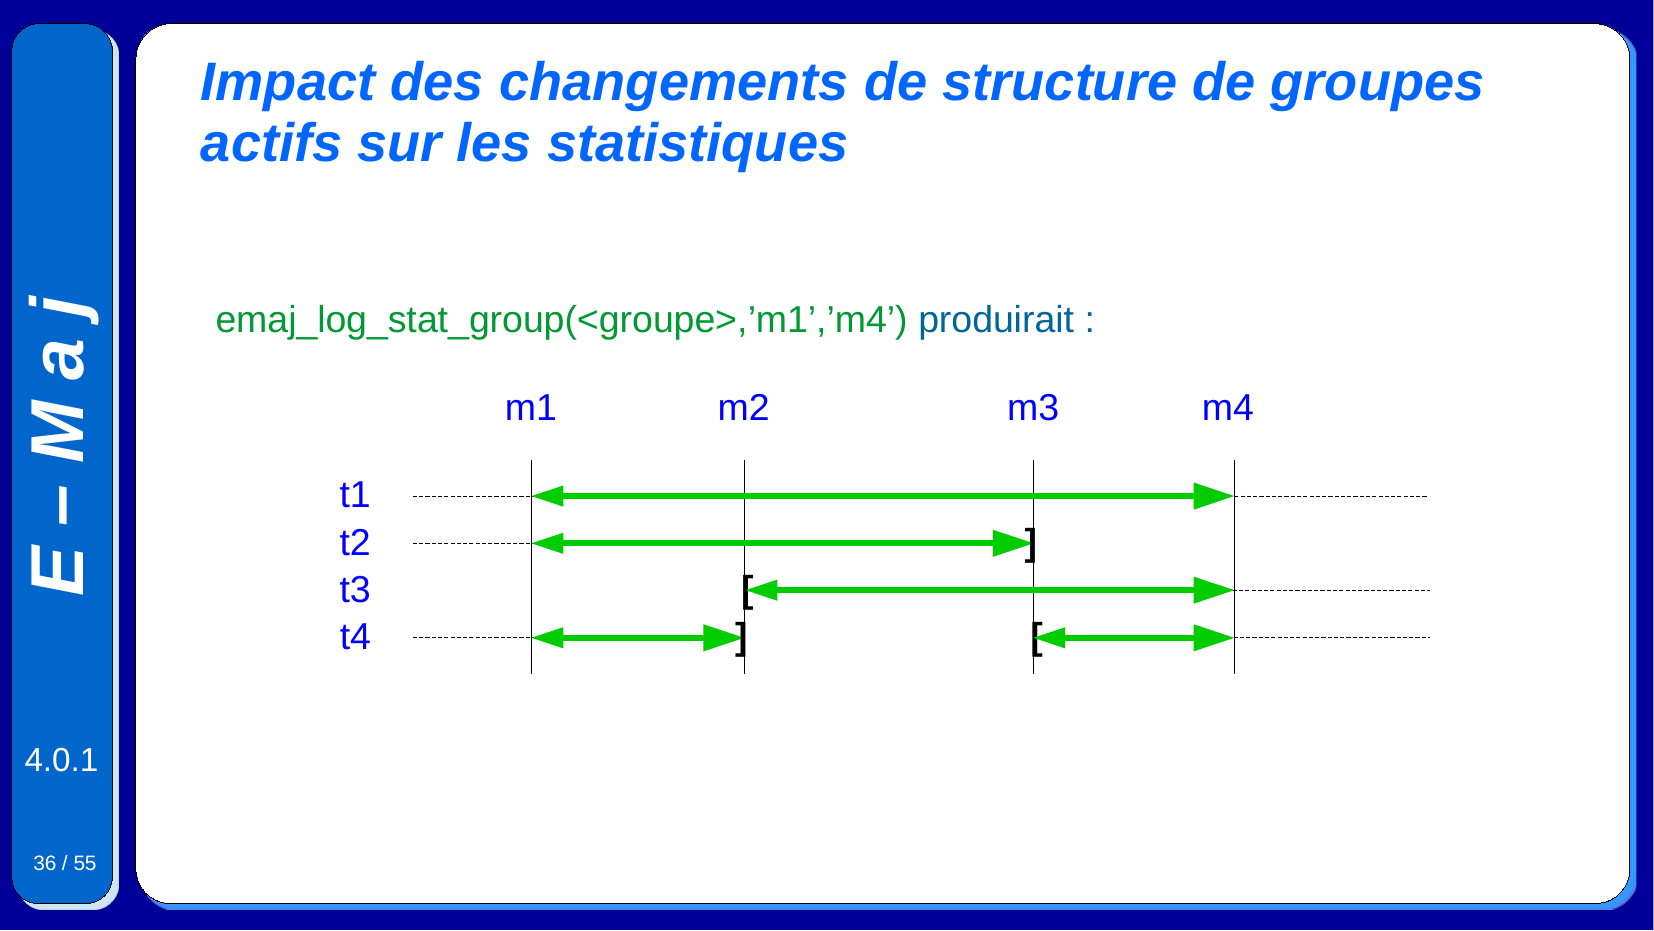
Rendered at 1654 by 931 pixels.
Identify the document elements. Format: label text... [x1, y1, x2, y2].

text_box ] [1009, 513, 1053, 571]
text_box t4 [324, 608, 386, 666]
title Impact des changements de structure de groupes actifs sur les statistiques [200, 34, 1575, 191]
text_box m1 [490, 379, 572, 436]
text_box m2 [702, 379, 785, 436]
text_box t1 [324, 466, 386, 513]
text_box t2 [324, 513, 386, 561]
text_box [ [726, 561, 769, 618]
text_box [ [1015, 608, 1058, 666]
text_box m4 [1187, 379, 1269, 436]
text_box emaj_log_stat_group(<groupe>,’m1’,’m4’) produirait : [200, 291, 1111, 349]
text_box m3 [992, 379, 1074, 436]
text_box ] [720, 608, 763, 666]
text_box t3 [324, 561, 386, 608]
